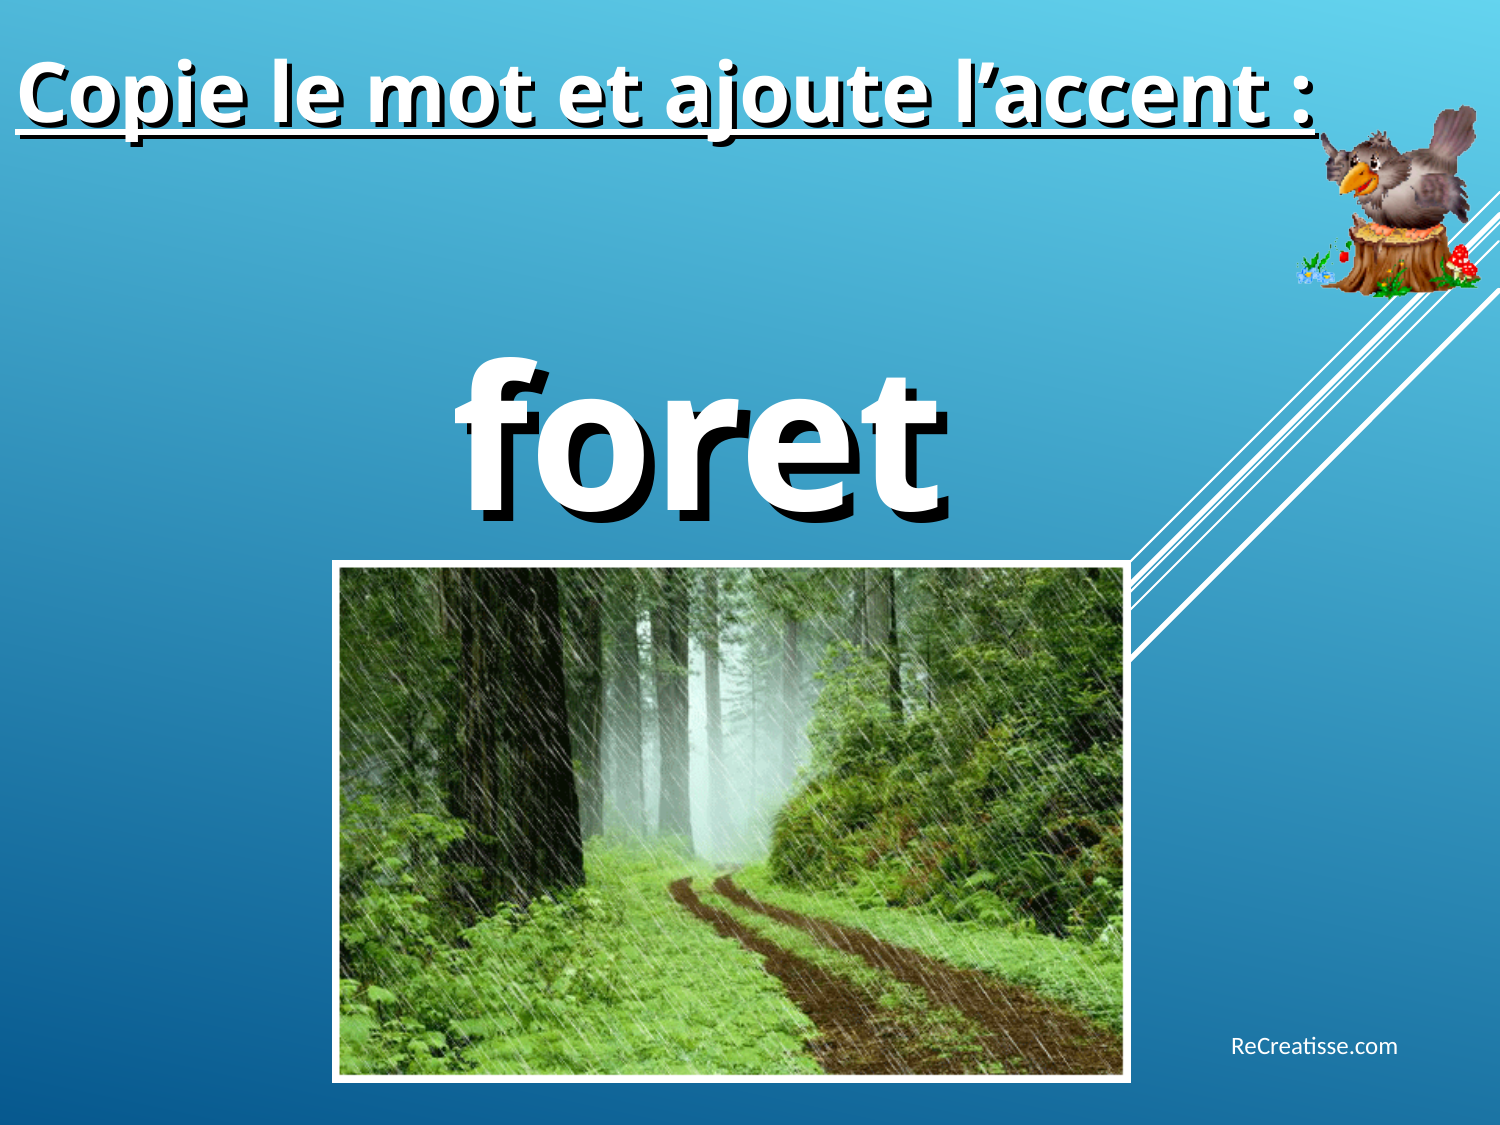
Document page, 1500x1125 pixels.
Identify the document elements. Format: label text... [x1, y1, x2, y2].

picture [1272, 81, 1500, 304]
text_box Copie le mot et ajoute l’accent : [0, 32, 1330, 147]
text_box foret [437, 303, 960, 558]
text_box ReCreatisse.com [1216, 1022, 1414, 1067]
text_box Copie le mot et ajoute l’accent : [143, 139, 715, 147]
picture [332, 560, 1131, 1083]
text_box Copie le mot et ajoute l’accent : [726, 139, 1272, 147]
